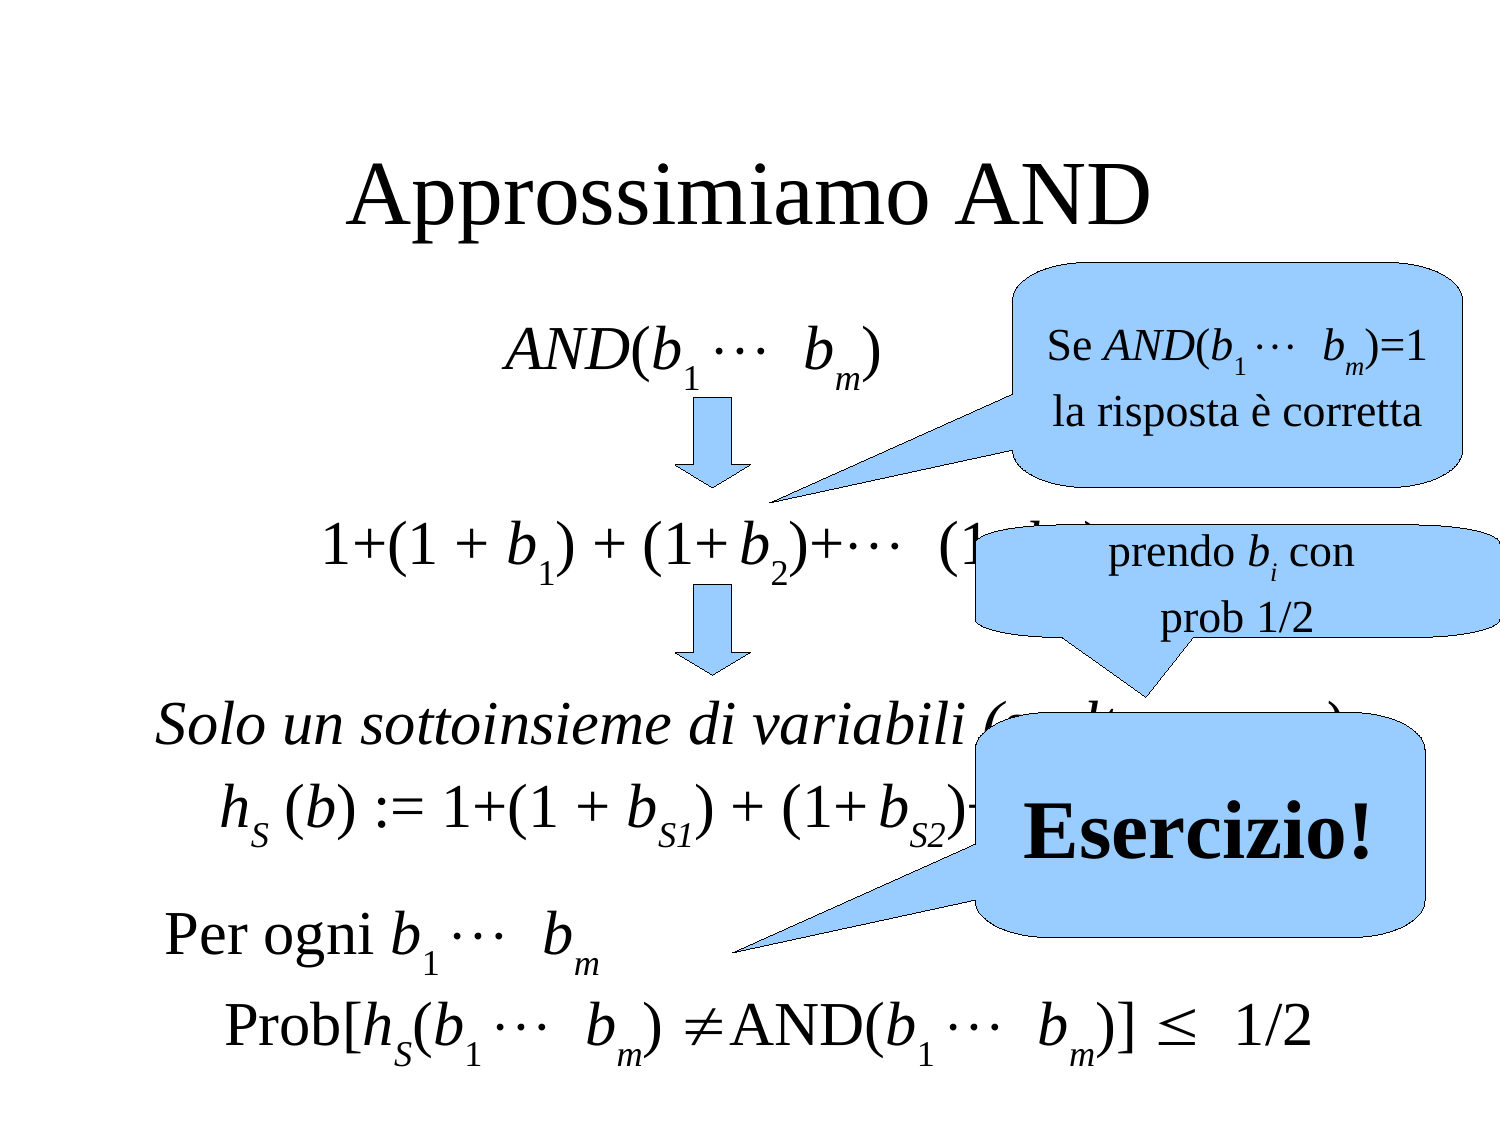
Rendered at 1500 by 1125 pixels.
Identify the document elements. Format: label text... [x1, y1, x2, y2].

text_box hS (b) := 1+(1 + bS1) + (1+ bS2)+⋯ (1+bSs) [187, 757, 975, 863]
text_box Per ogni b1 ⋯ bm Prob[hS(b1 ⋯ bm) ≠AND(b1 ⋯ bm)] ≤ 1/2 [150, 885, 1388, 1081]
text_box [675, 584, 751, 676]
text_box AND(b1 ⋯ bm) [337, 299, 1012, 406]
title Approssimiamo AND [112, 107, 1387, 280]
text_box 1+(1 + b1) + (1+ b2)+⋯ (1+bm) [262, 494, 1163, 601]
text_box [675, 397, 751, 488]
text_box Solo un sottoinsieme di variabili (scelte a caso) [112, 675, 1388, 765]
text_box Esercizio! [732, 712, 1426, 953]
text_box Se AND(b1 ⋯ bm)=1 la risposta è corretta [769, 262, 1463, 503]
text_box prendo bi con prob 1/2 [975, 524, 1500, 698]
